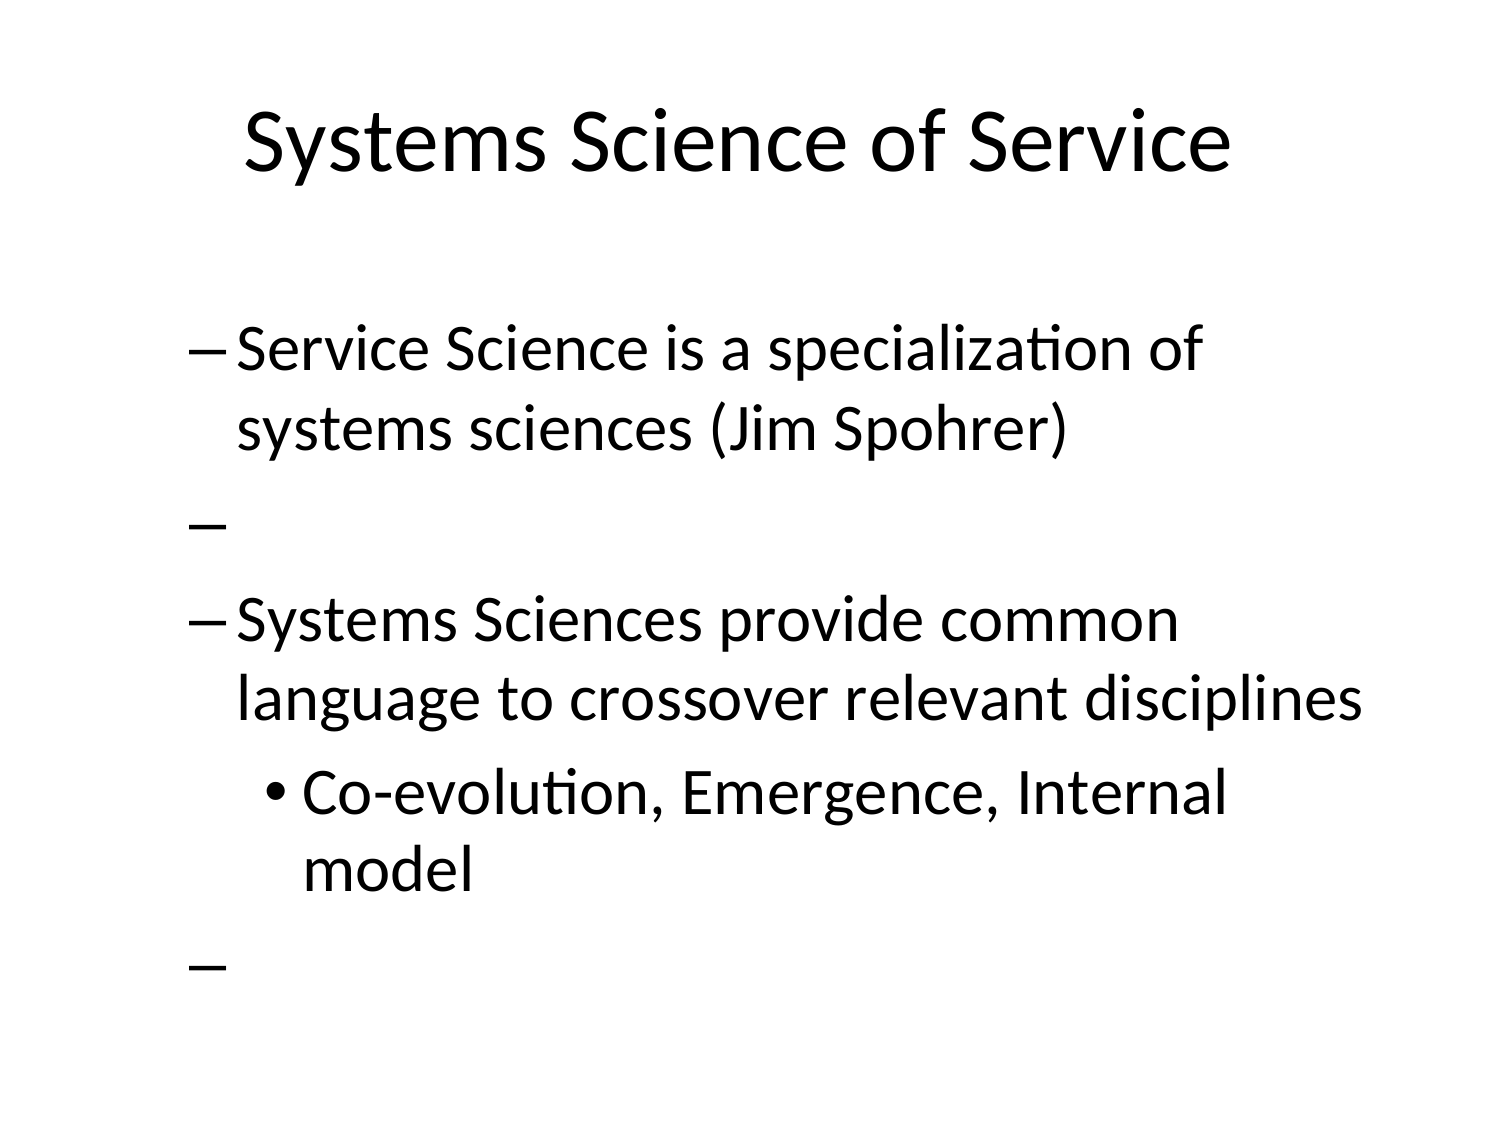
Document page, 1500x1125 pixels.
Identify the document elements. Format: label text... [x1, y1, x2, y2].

title Systems Science of Service [75, 45, 1426, 233]
list Service Science is a specialization of systems sciences (Jim Spohrer) Systems Sciences provide common language to crossover relevant disciplines Co-evolution, Emergence, Internal model [99, 299, 1426, 1010]
